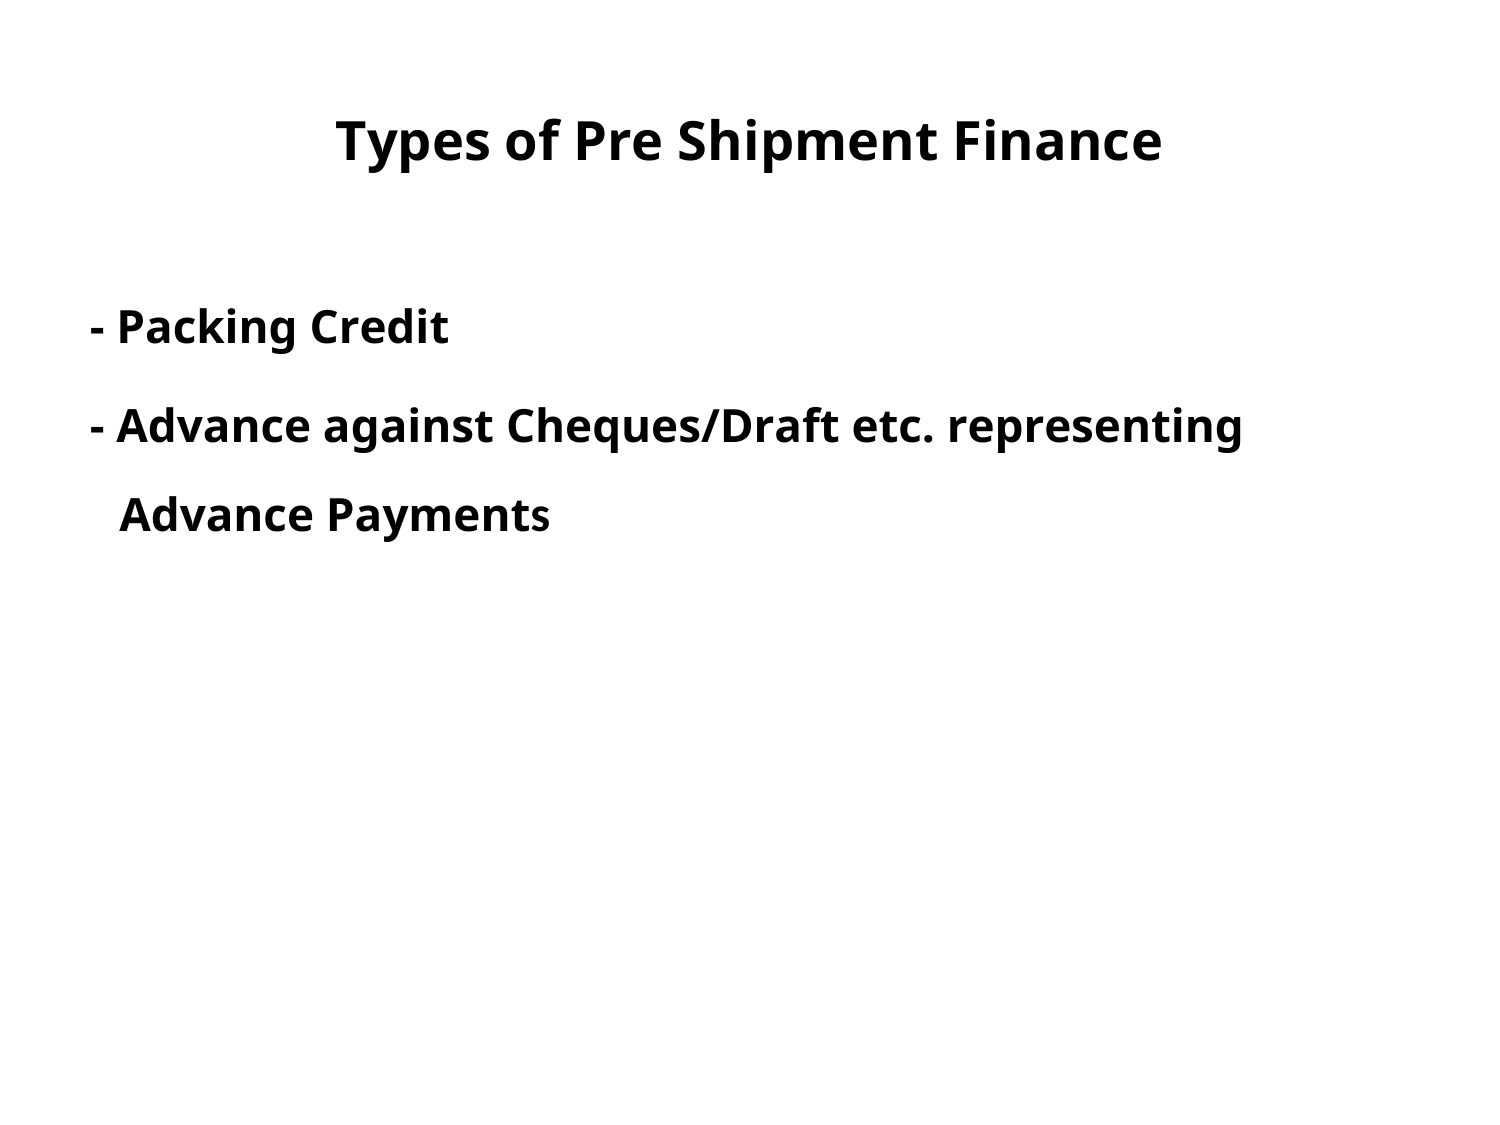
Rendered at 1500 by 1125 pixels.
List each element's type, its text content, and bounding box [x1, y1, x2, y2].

list - Packing Credit - Advance against Cheques/Draft etc. representing Advance Payments [75, 262, 1425, 1005]
title Types of Pre Shipment Finance [75, 45, 1425, 233]
